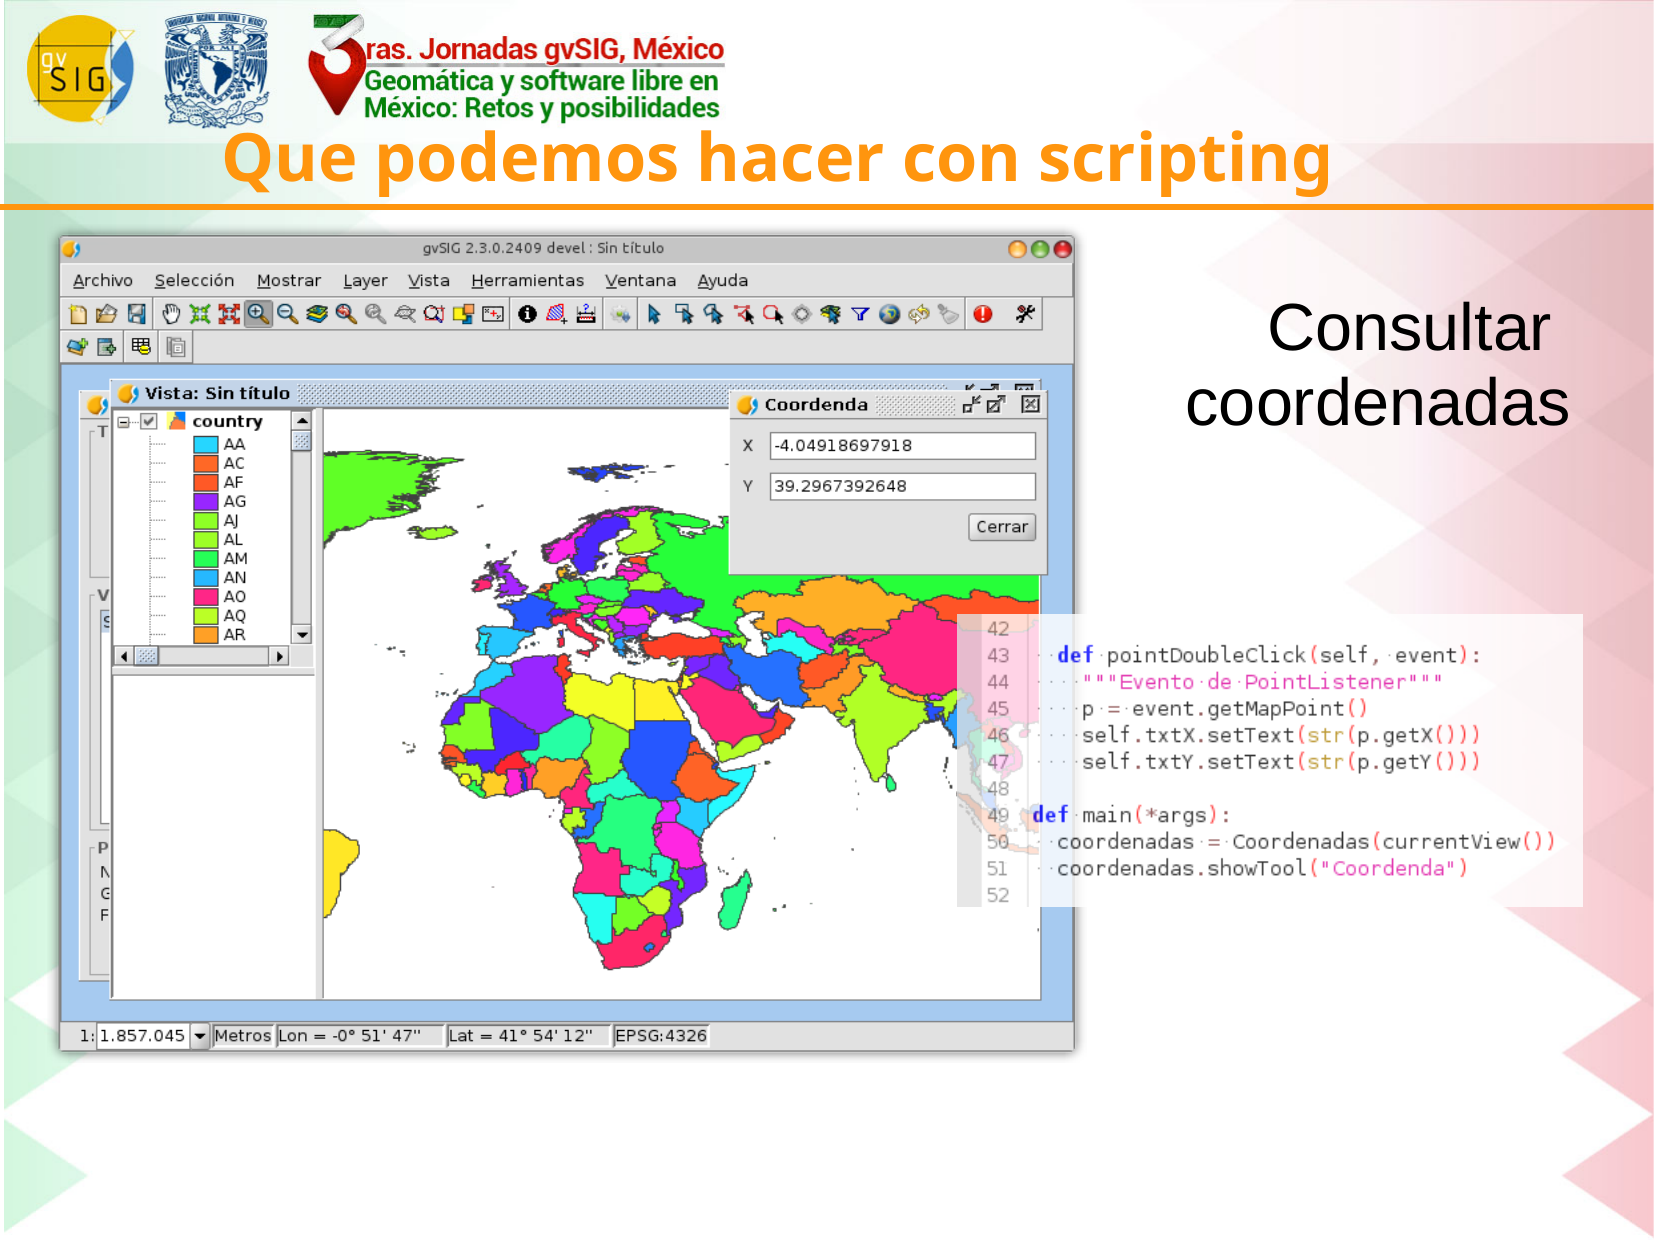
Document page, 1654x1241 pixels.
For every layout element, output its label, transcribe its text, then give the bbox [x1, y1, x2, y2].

picture [4, 210, 1654, 1240]
subtitle Consultar coordenadas [82, 290, 1571, 1010]
title Que podemos hacer con scripting [0, 0, 1654, 207]
